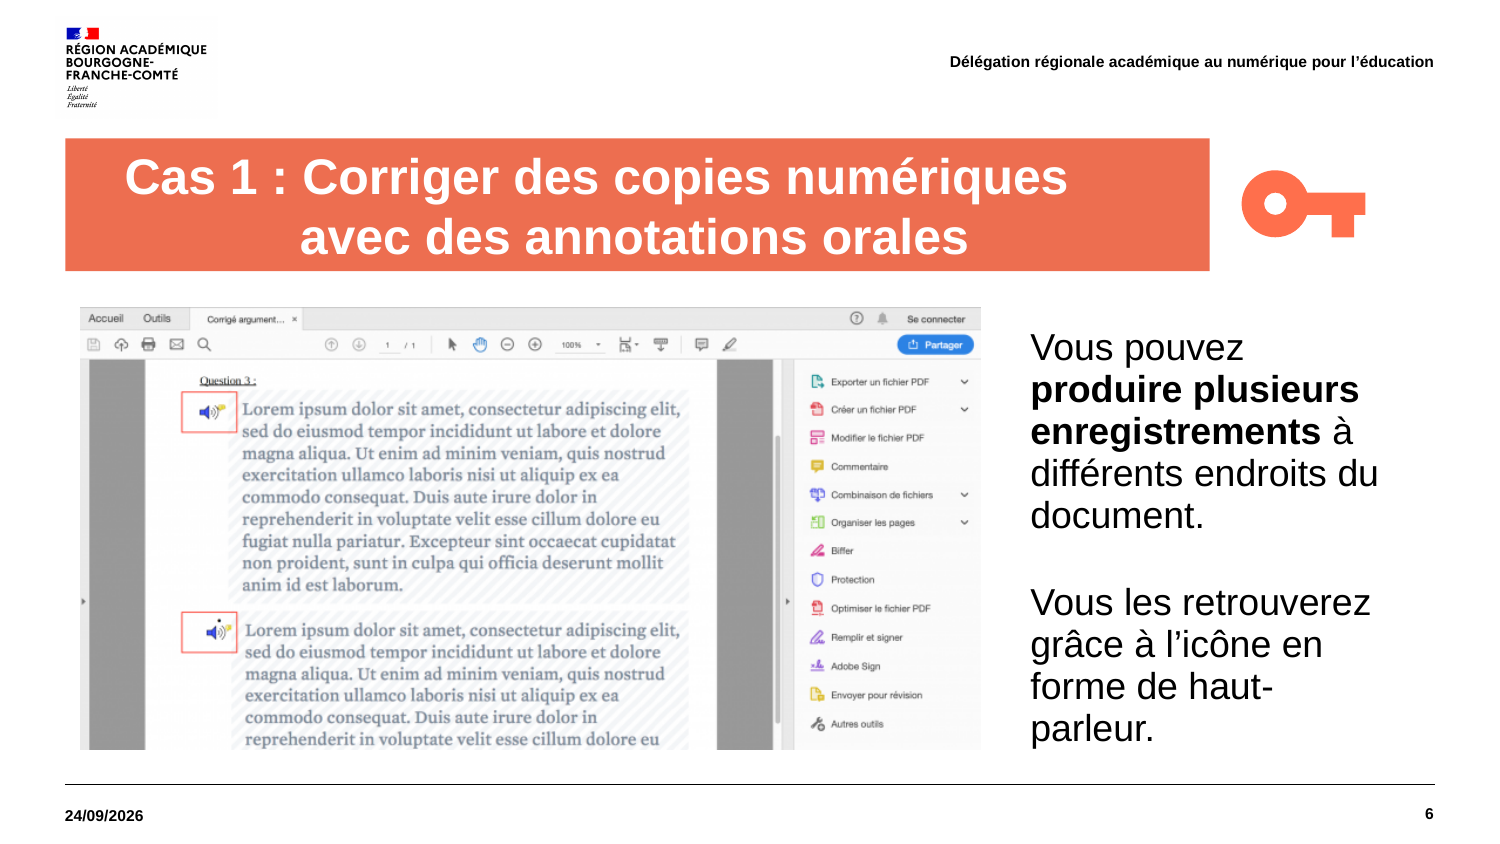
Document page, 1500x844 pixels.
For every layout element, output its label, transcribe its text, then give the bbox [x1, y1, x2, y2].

text_box Vous pouvez produire plusieurs enregistrements à différents endroits du document. Vous les retrouverez grâce à l’icône en forme de haut-parleur. [1015, 318, 1410, 757]
text_box 18/02/2022 [64, 787, 251, 843]
text_box <numéro> [1213, 784, 1434, 843]
picture [55, 16, 218, 119]
picture [80, 307, 981, 751]
text_box Délégation régionale académique au numérique pour l’éducation [470, 32, 1435, 90]
text_box Cas 1 : Corriger des copies numériques avec des annotations orales [65, 138, 1210, 272]
text_box [1241, 170, 1366, 238]
